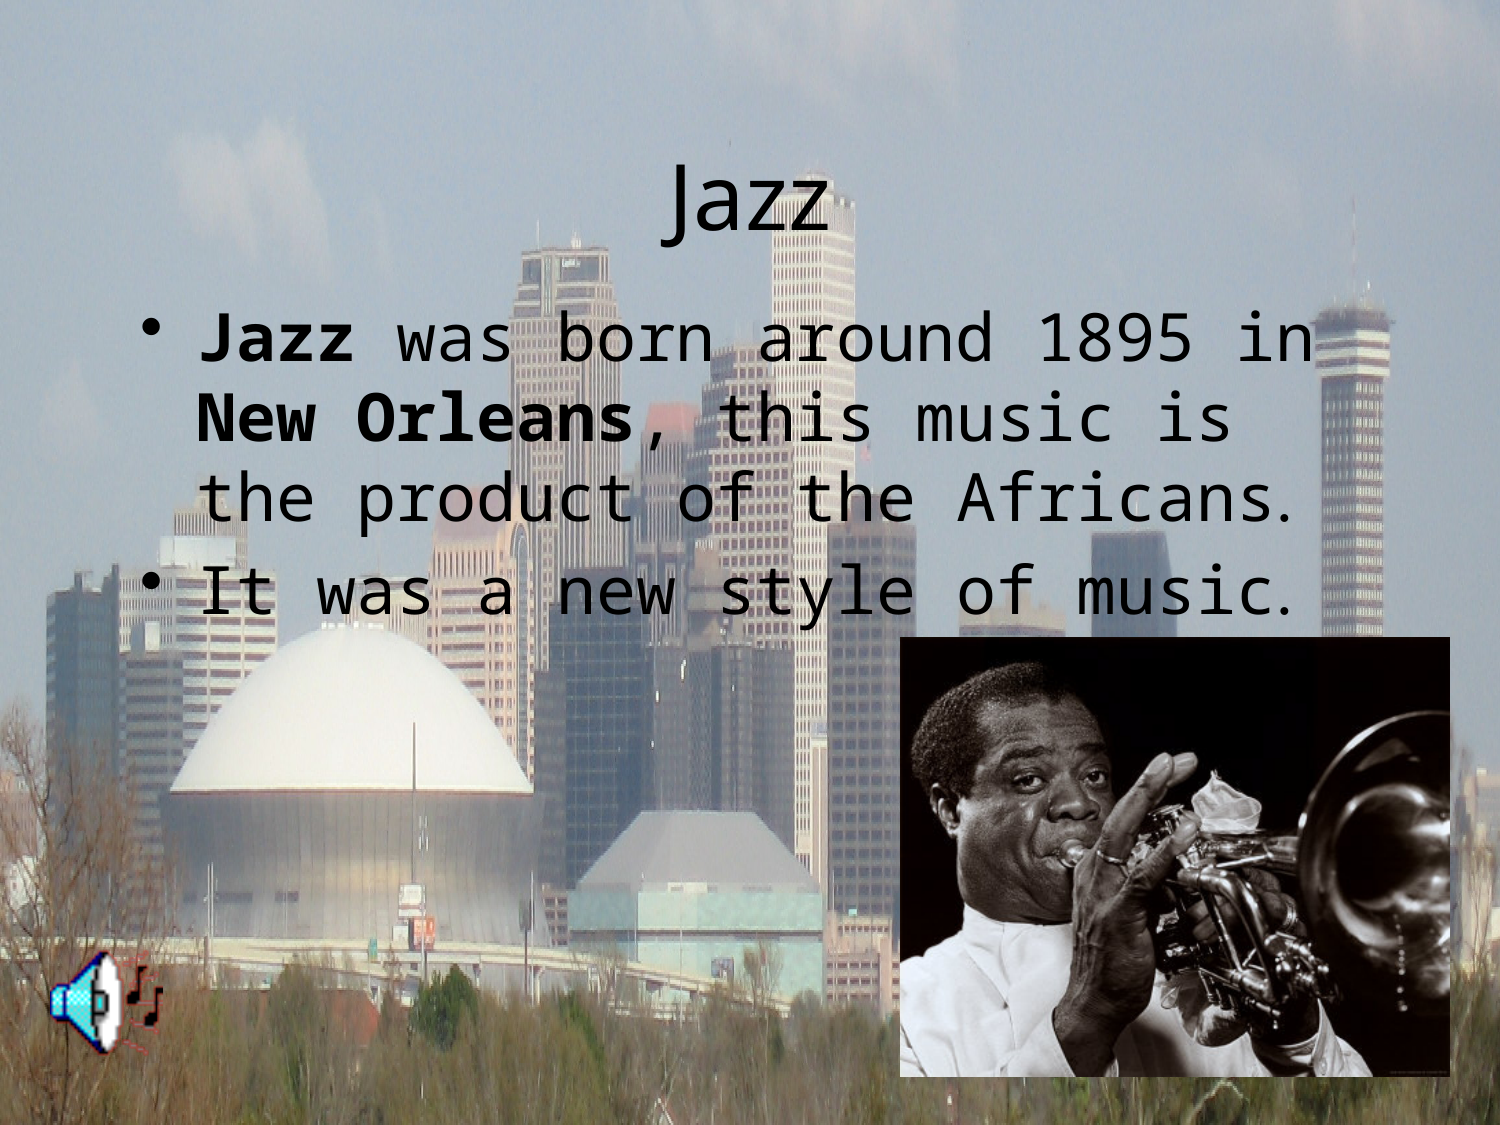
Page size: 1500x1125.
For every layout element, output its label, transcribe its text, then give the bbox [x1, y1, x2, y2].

title Jazz [112, 99, 1388, 288]
picture [0, 0, 1500, 1125]
list Jazz was born around 1895 in New Orleans, this music is the product of the Africans. It was a new style of music. [125, 287, 1400, 963]
